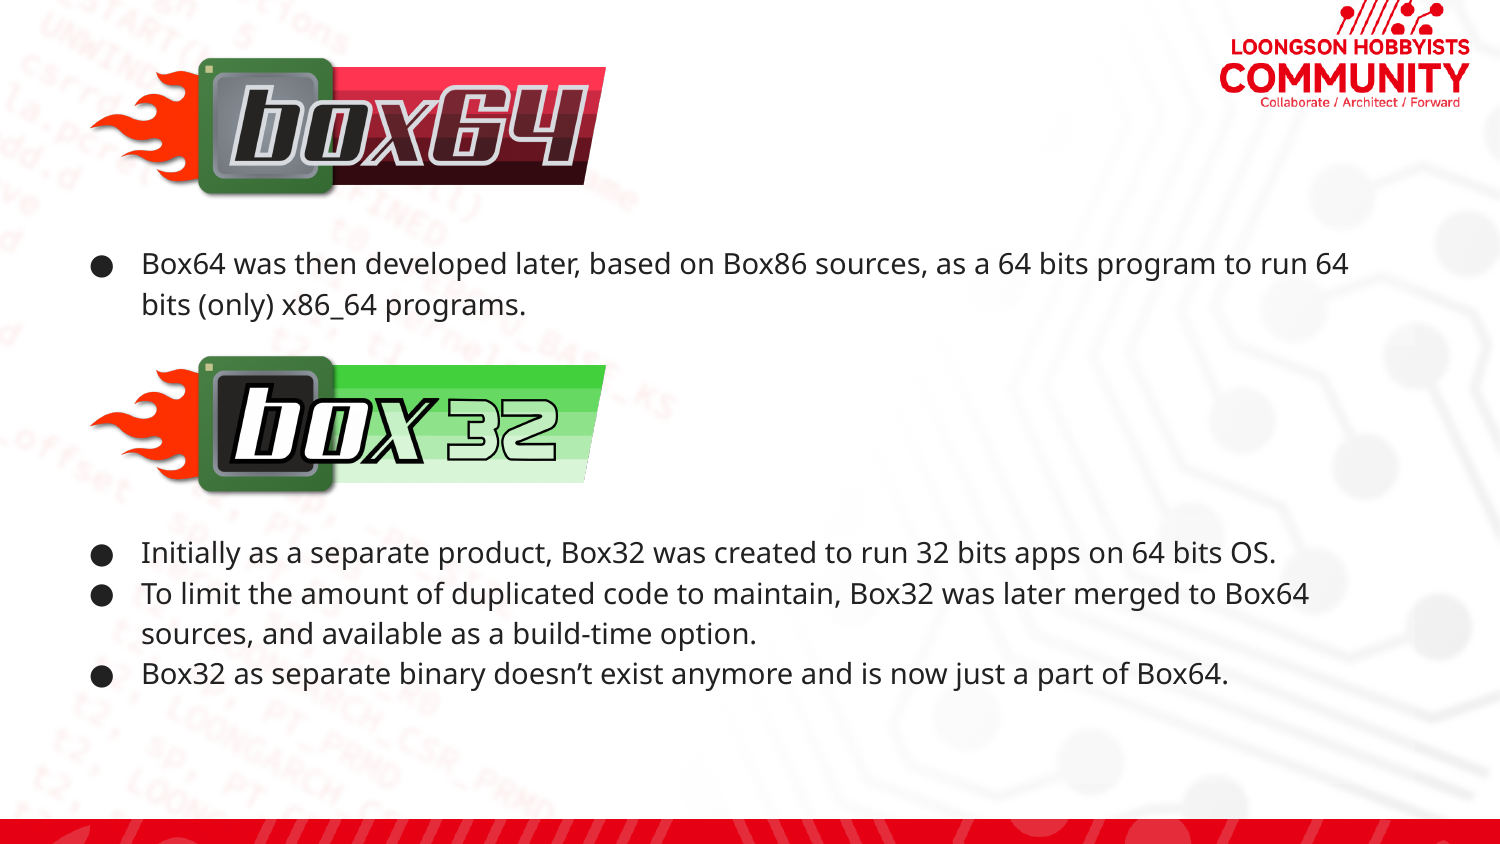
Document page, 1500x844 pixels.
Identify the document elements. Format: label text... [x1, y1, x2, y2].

picture [0, 0, 1500, 844]
list Initially as a separate product, Box32 was created to run 32 bits apps on 64 bits OS. To limit the amount of duplicated code to maintain, Box32 was later merged to Box64 sources, and available as a build-time option. Box32 as separate binary doesn’t exist anymore and is now just a part of Box64. [51, 514, 1415, 785]
list Box64 was then developed later, based on Box86 sources, as a 64 bits program to run 64 bits (only) x86_64 programs. [51, 225, 1415, 347]
